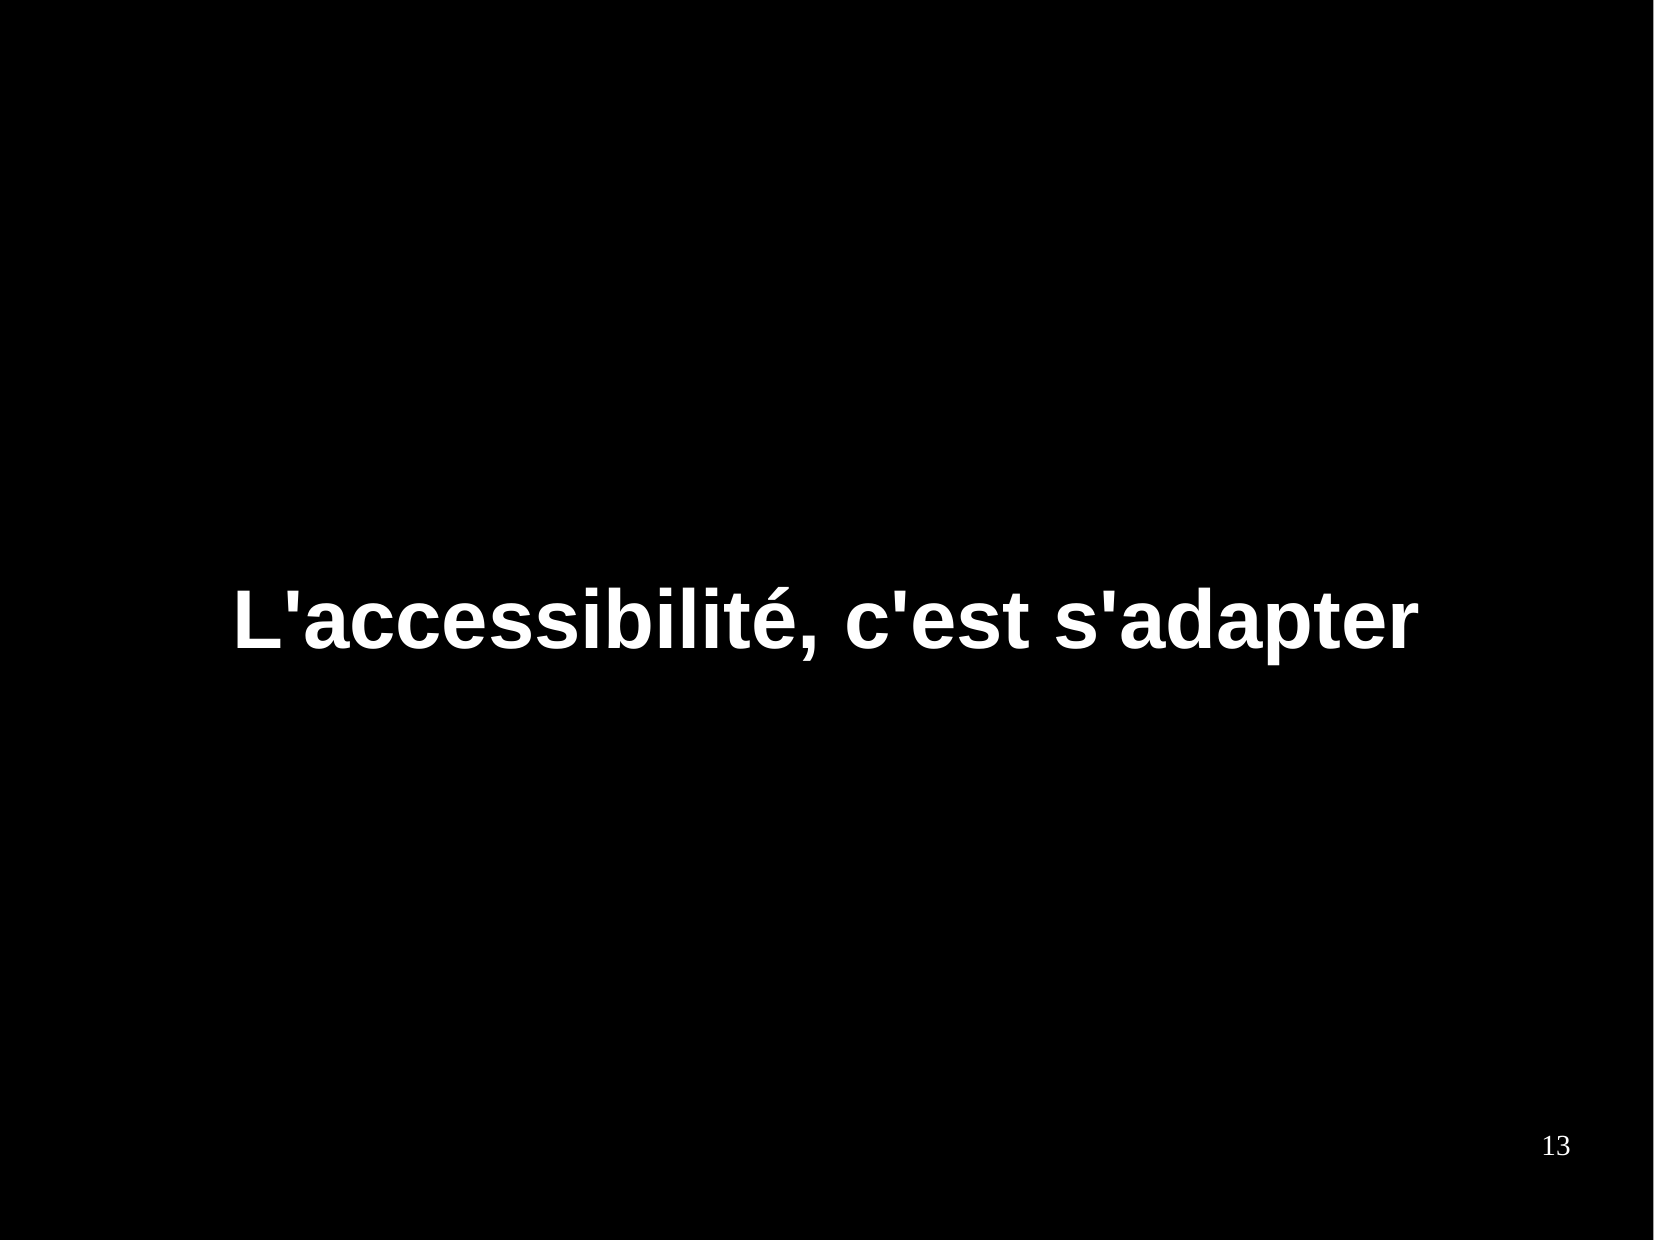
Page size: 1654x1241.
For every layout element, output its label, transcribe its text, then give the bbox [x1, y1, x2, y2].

text_box L'accessibilité, c'est s'adapter [217, 566, 1436, 674]
